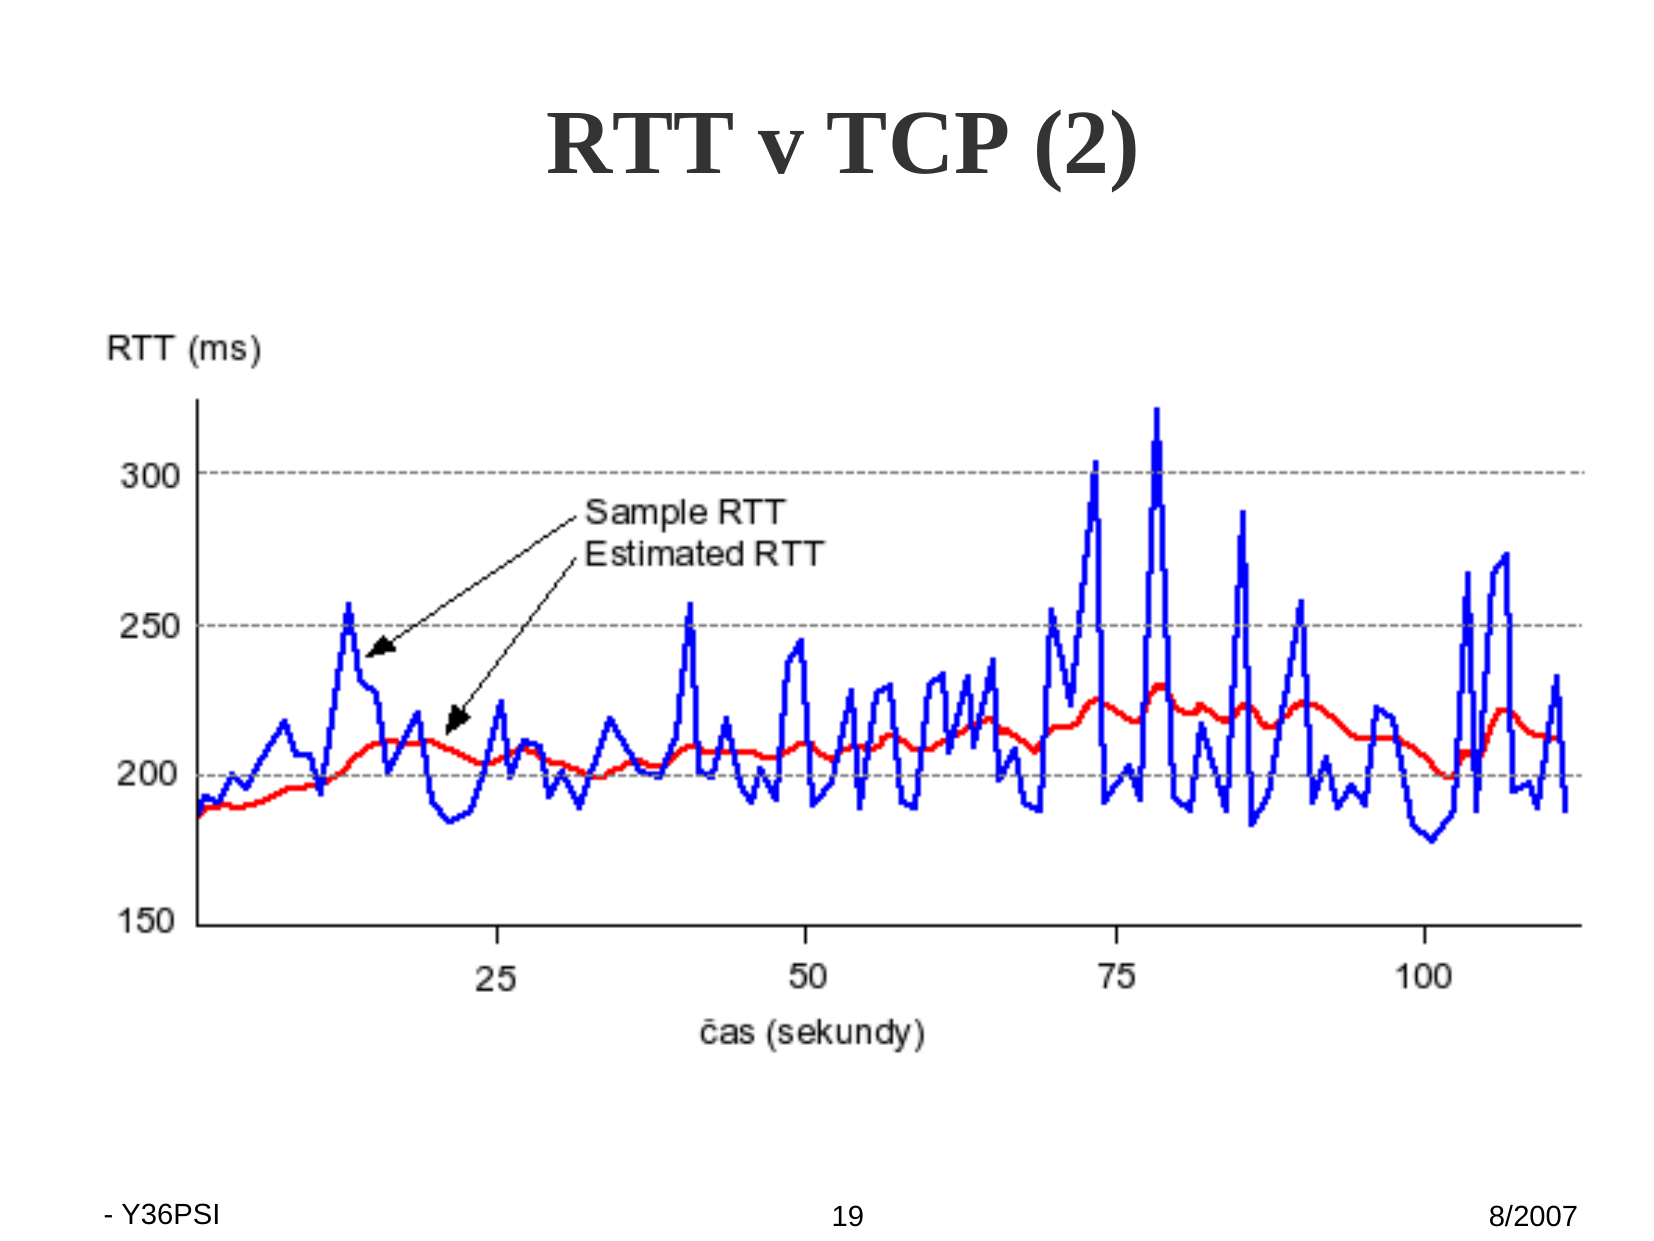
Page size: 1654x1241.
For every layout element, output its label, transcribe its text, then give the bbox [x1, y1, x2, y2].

title RTT v TCP (2) [210, 39, 1478, 247]
picture [94, 322, 1616, 1067]
